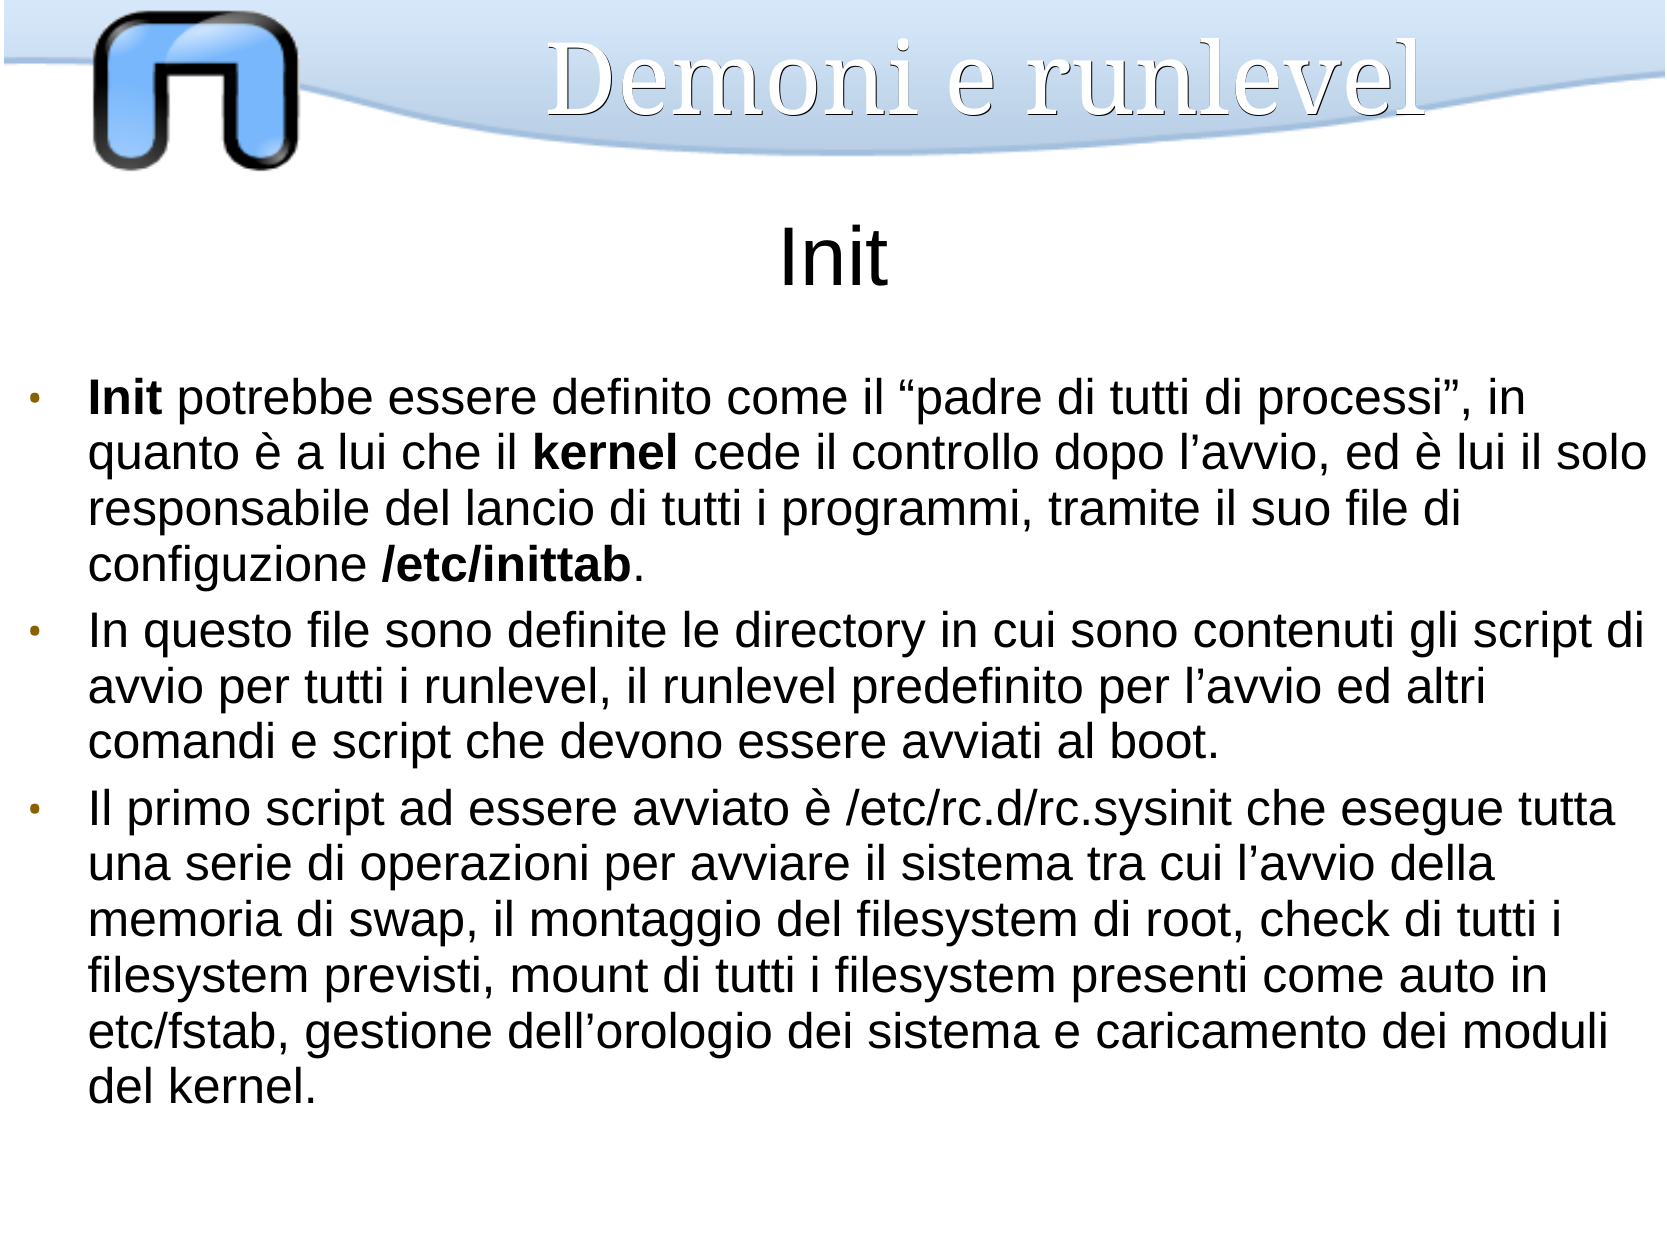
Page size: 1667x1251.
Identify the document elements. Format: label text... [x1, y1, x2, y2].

picture [0, 0, 1667, 361]
title Init [125, 194, 1542, 320]
text_box Demoni e runlevel [373, 0, 1497, 159]
list Init potrebbe essere definito come il “padre di tutti di processi”, in quanto è a lui che il kernel cede il controllo dopo l’avvio, ed è lui il solo responsabile del lancio di tutti i programmi, tramite il suo file di configuzione /etc/inittab. In questo file sono definite le directory in cui sono contenuti gli script di avvio per tutti i runlevel, il runlevel predefinito per l’avvio ed altri comandi e script che devono essere avviati al boot. Il primo script ad essere avviato è /etc/rc.d/rc.sysinit che esegue tutta una serie di operazioni per avviare il sistema tra cui l’avvio della memoria di swap, il montaggio del filesystem di root, check di tutti i filesystem previsti, mount di tutti i filesystem presenti come auto in etc/fstab, gestione dell’orologio dei sistema e caricamento dei moduli del kernel. [0, 361, 1667, 1251]
